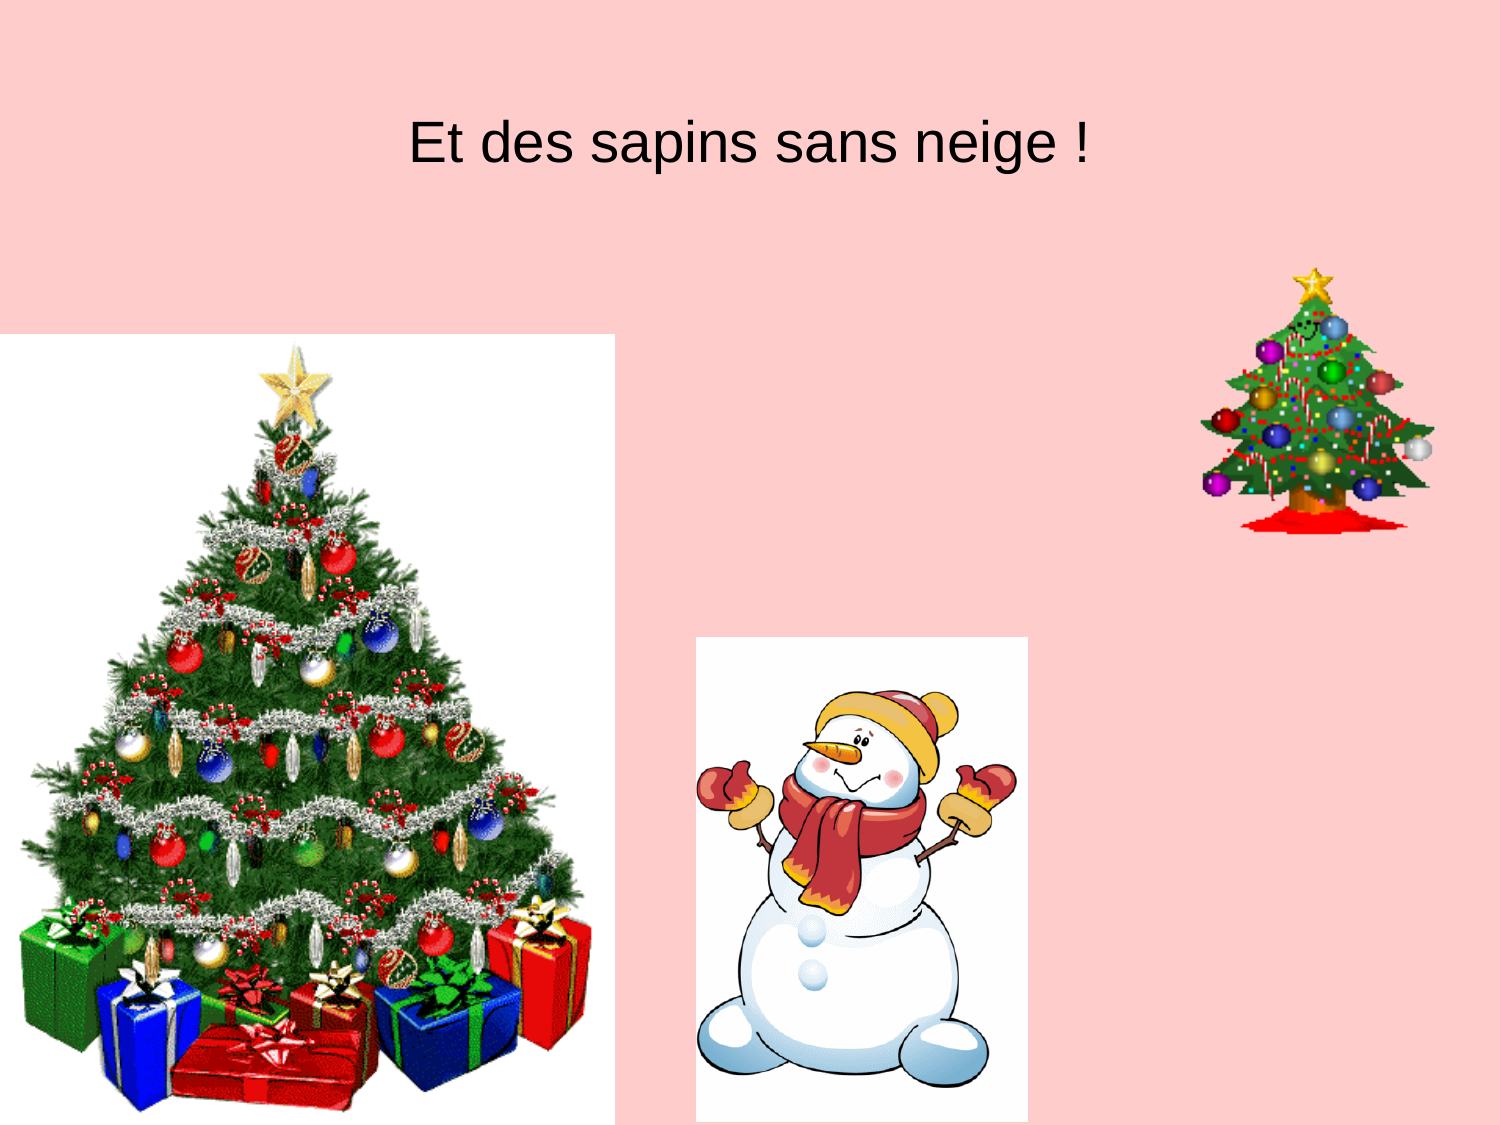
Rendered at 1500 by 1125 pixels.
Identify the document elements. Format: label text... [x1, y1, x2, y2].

title Et des sapins sans neige ! [75, 45, 1426, 233]
picture [1192, 259, 1442, 544]
picture [0, 334, 615, 1125]
picture [696, 637, 1028, 1123]
